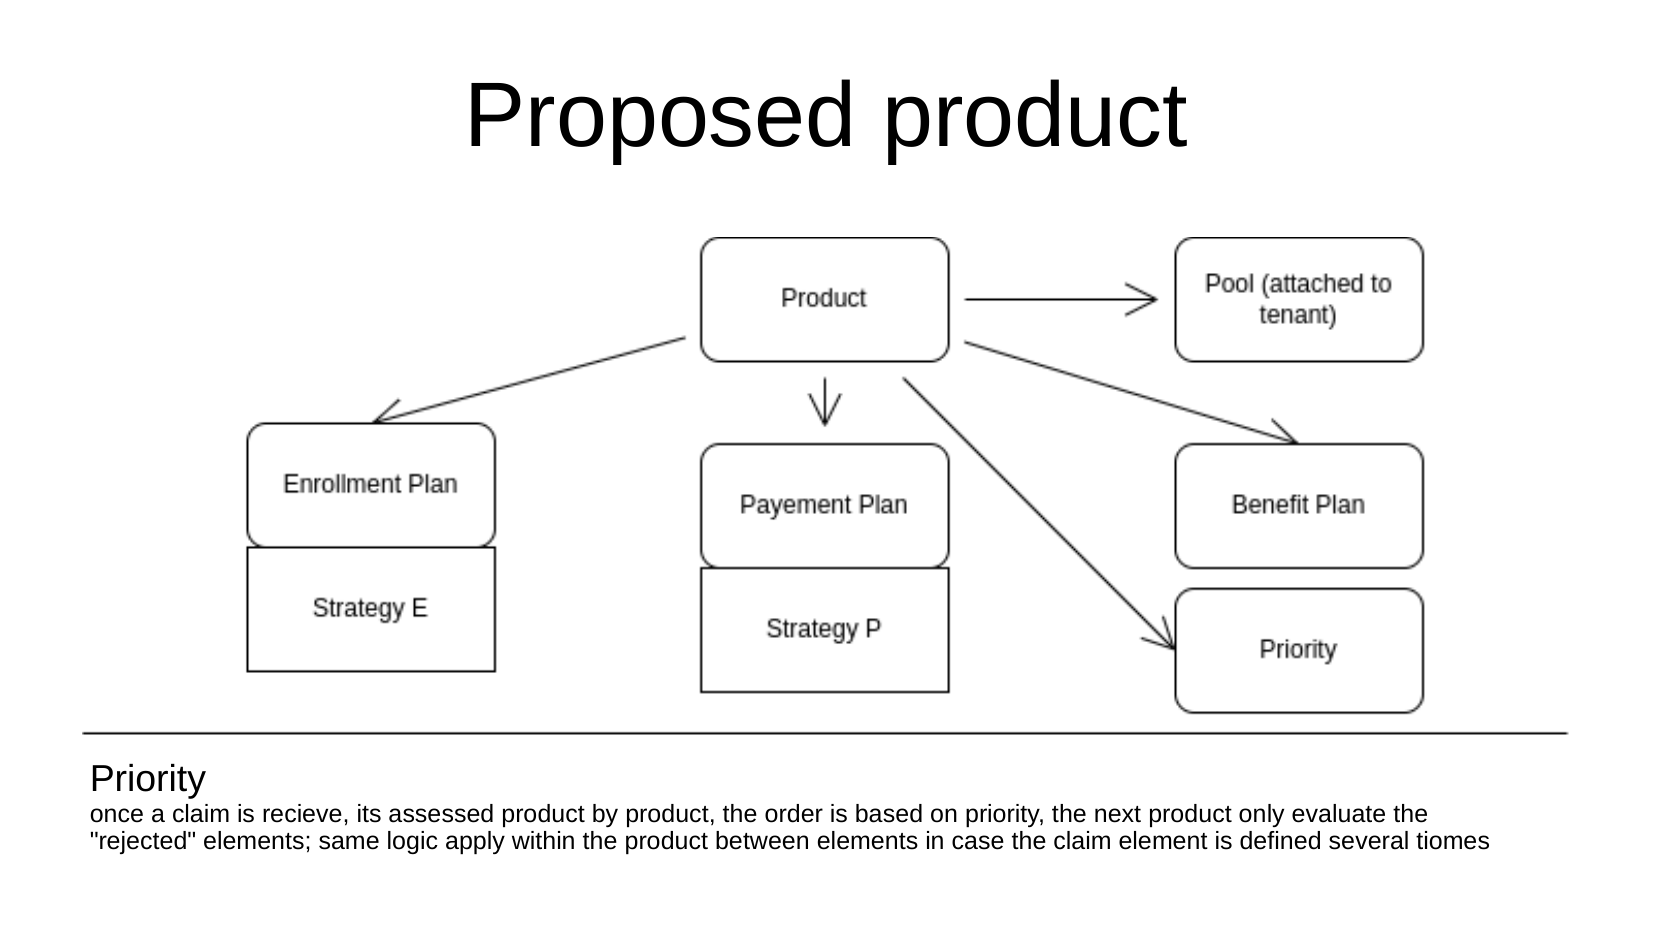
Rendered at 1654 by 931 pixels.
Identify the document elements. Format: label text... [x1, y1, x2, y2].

title Proposed product [82, 37, 1571, 193]
picture [82, 237, 1571, 737]
text_box Priority once a claim is recieve, its assessed product by product, the order is based on priority, the next product only evaluate the "rejected" elements; same logic apply within the product between elements in case the claim element is defined several tiomes [75, 750, 1538, 863]
